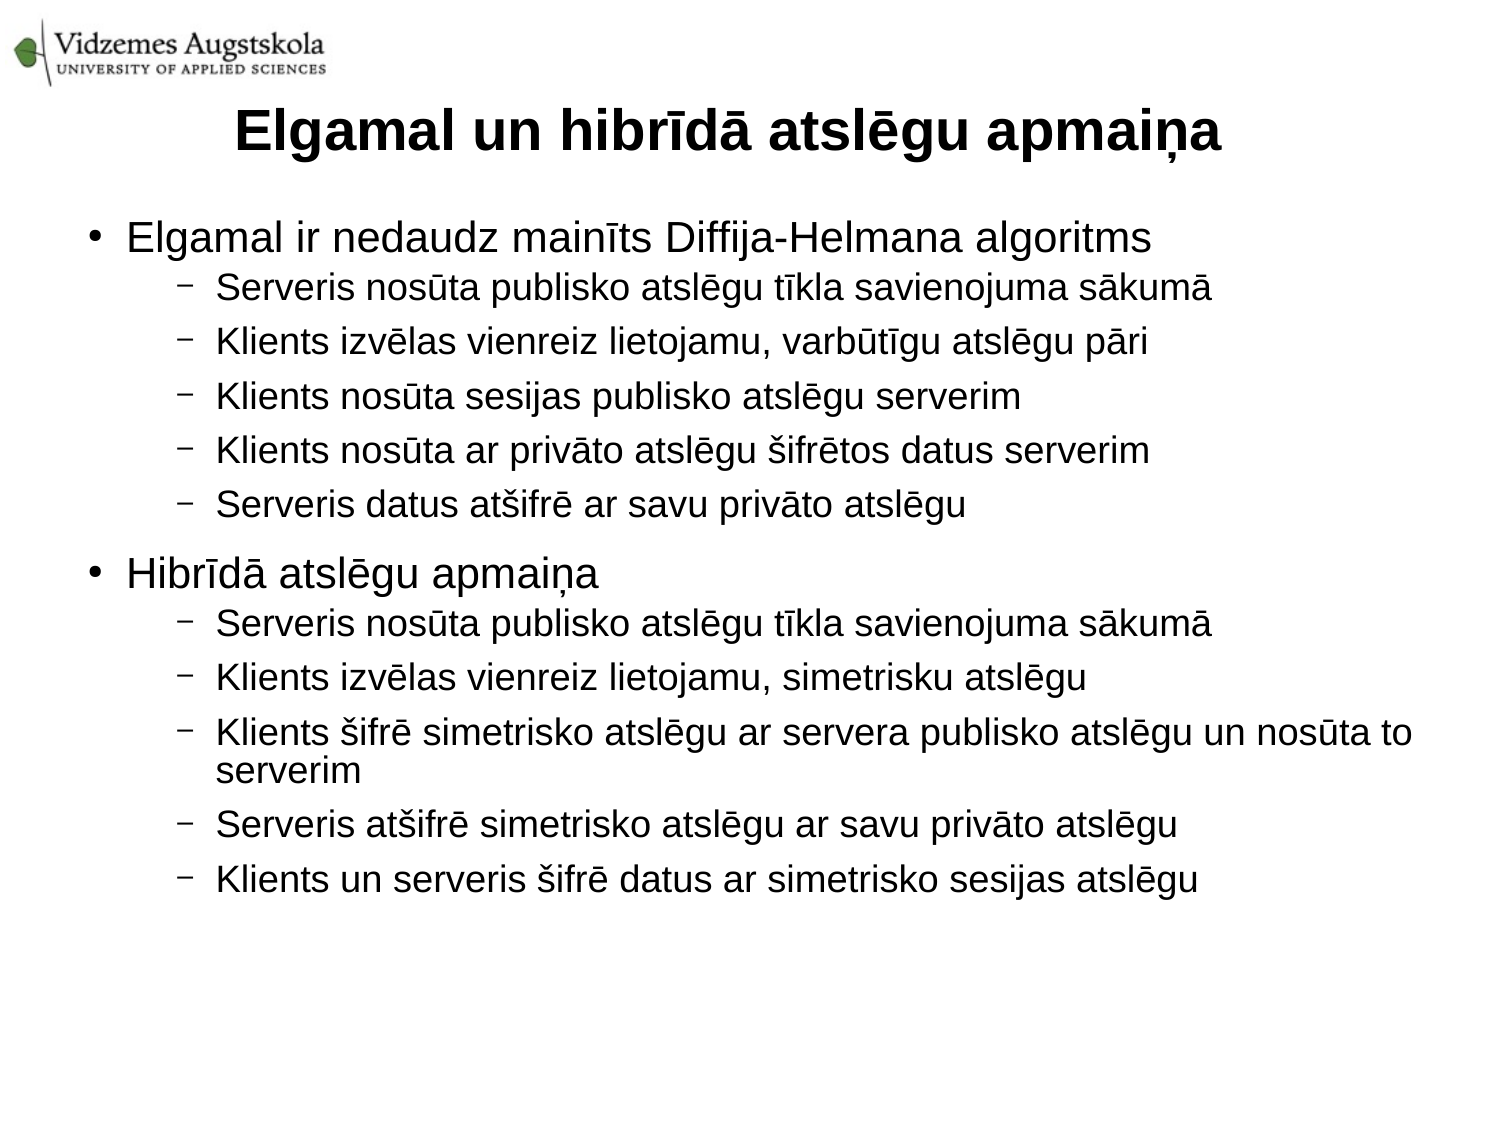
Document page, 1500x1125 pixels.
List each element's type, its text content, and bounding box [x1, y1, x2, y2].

title Elgamal un hibrīdā atslēgu apmaiņa [85, 87, 1372, 177]
list Elgamal ir nedaudz mainīts Diffija-Helmana algoritms Serveris nosūta publisko atslēgu tīkla savienojuma sākumā Klients izvēlas vienreiz lietojamu, varbūtīgu atslēgu pāri Klients nosūta sesijas publisko atslēgu serverim Klients nosūta ar privāto atslēgu šifrētos datus serverim Serveris datus atšifrē ar savu privāto atslēgu Hibrīdā atslēgu apmaiņa Serveris nosūta publisko atslēgu tīkla savienojuma sākumā Klients izvēlas vienreiz lietojamu, simetrisku atslēgu Klients šifrē simetrisko atslēgu ar servera publisko atslēgu un nosūta to serverim Serveris atšifrē simetrisko atslēgu ar savu privāto atslēgu Klients un serveris šifrē datus ar simetrisko sesijas atslēgu [75, 212, 1425, 916]
picture [5, 2, 334, 102]
